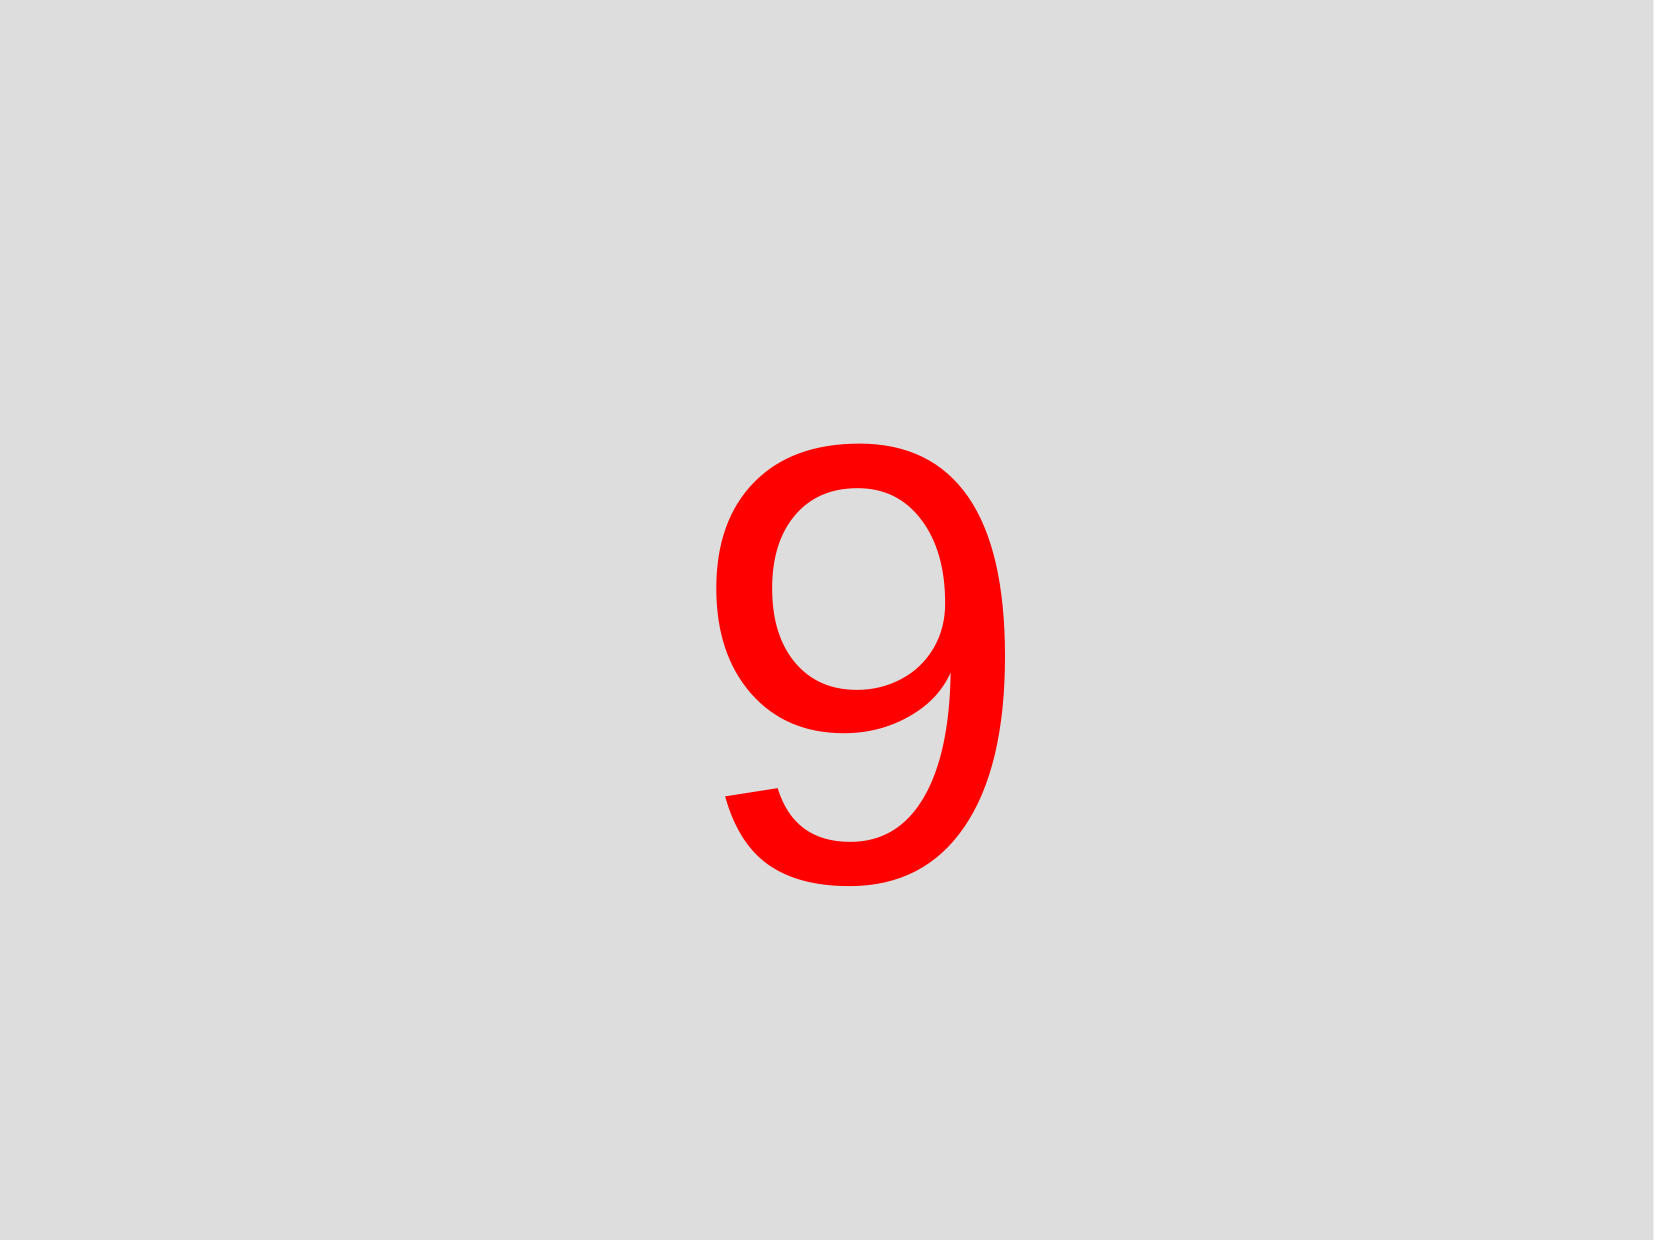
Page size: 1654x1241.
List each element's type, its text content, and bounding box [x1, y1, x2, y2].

text_box 9 [673, 307, 1087, 1021]
